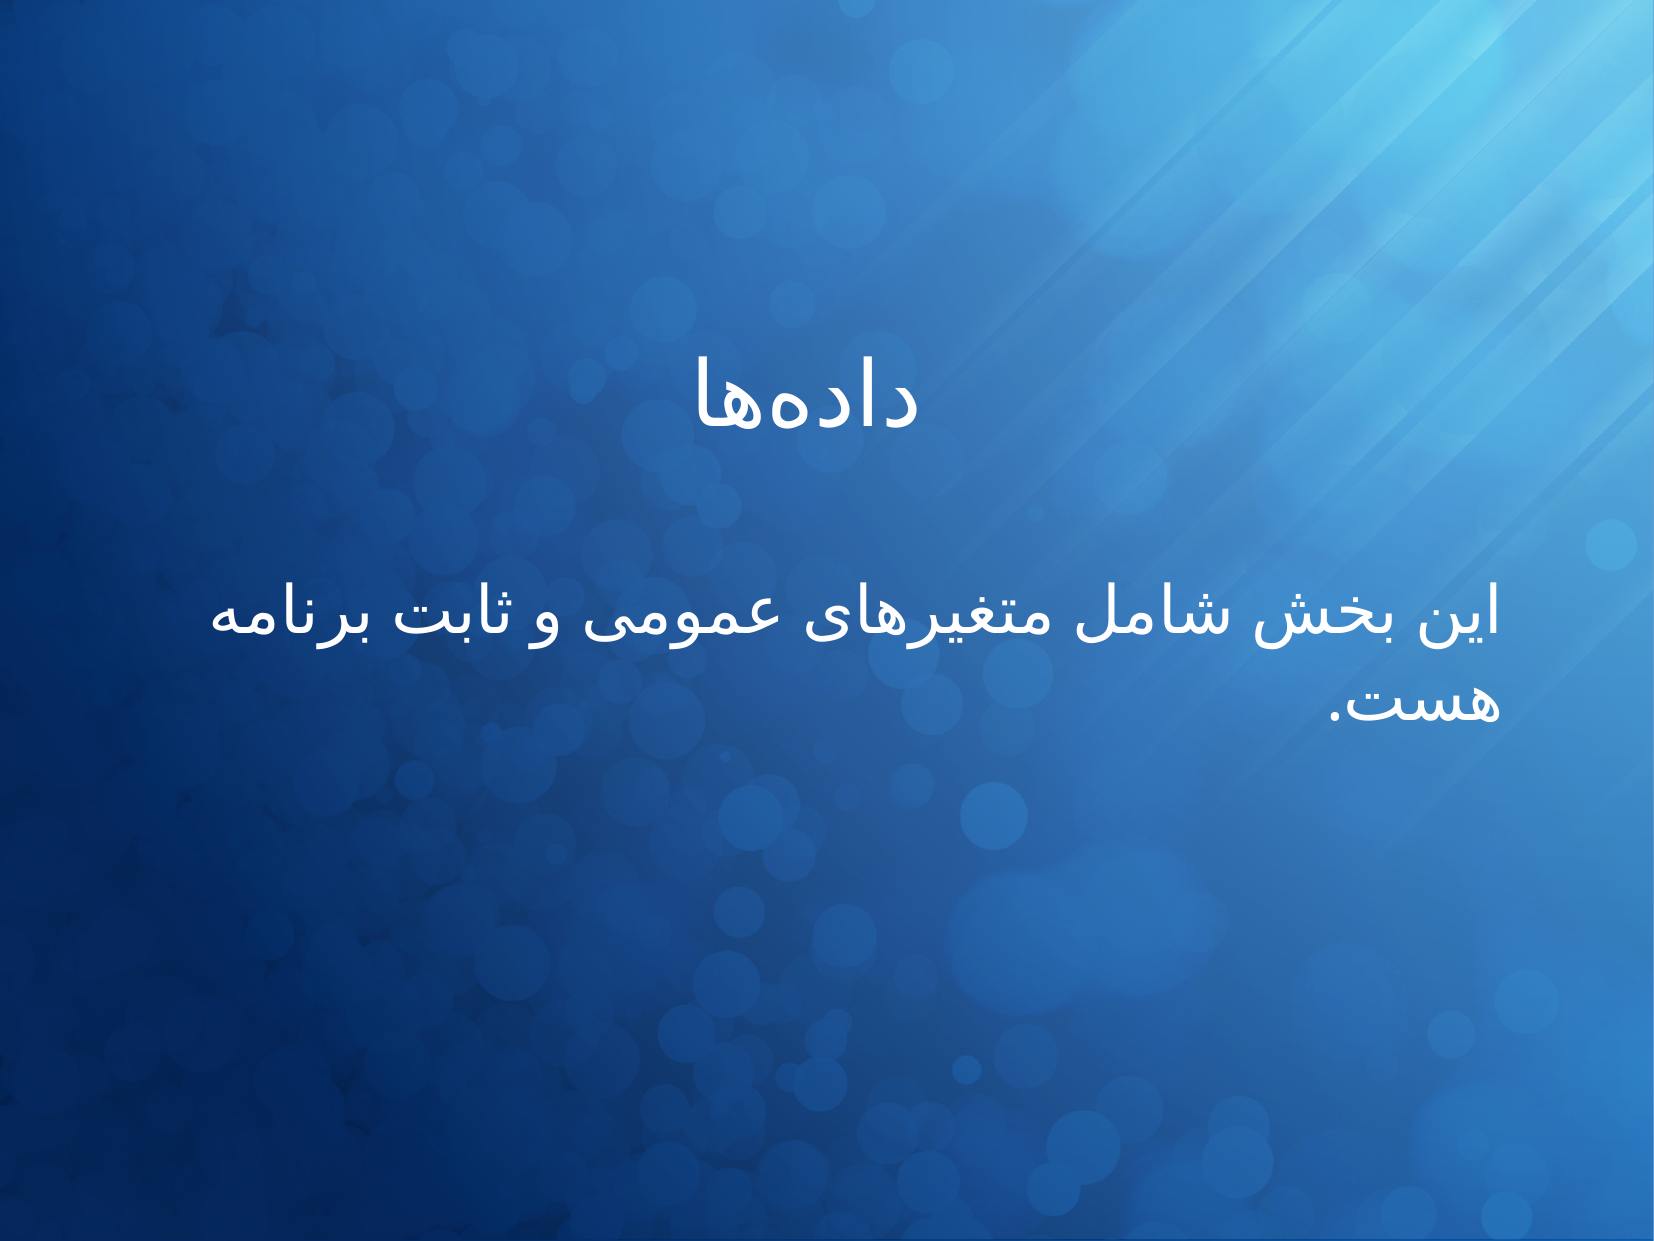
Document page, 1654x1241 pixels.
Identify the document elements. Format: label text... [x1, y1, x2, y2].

list این بخش شامل متغیرهای عمومی و ثابت برنامه هست. [122, 573, 1576, 938]
picture [0, 0, 1654, 1241]
title داده‌ها [112, 319, 1501, 488]
